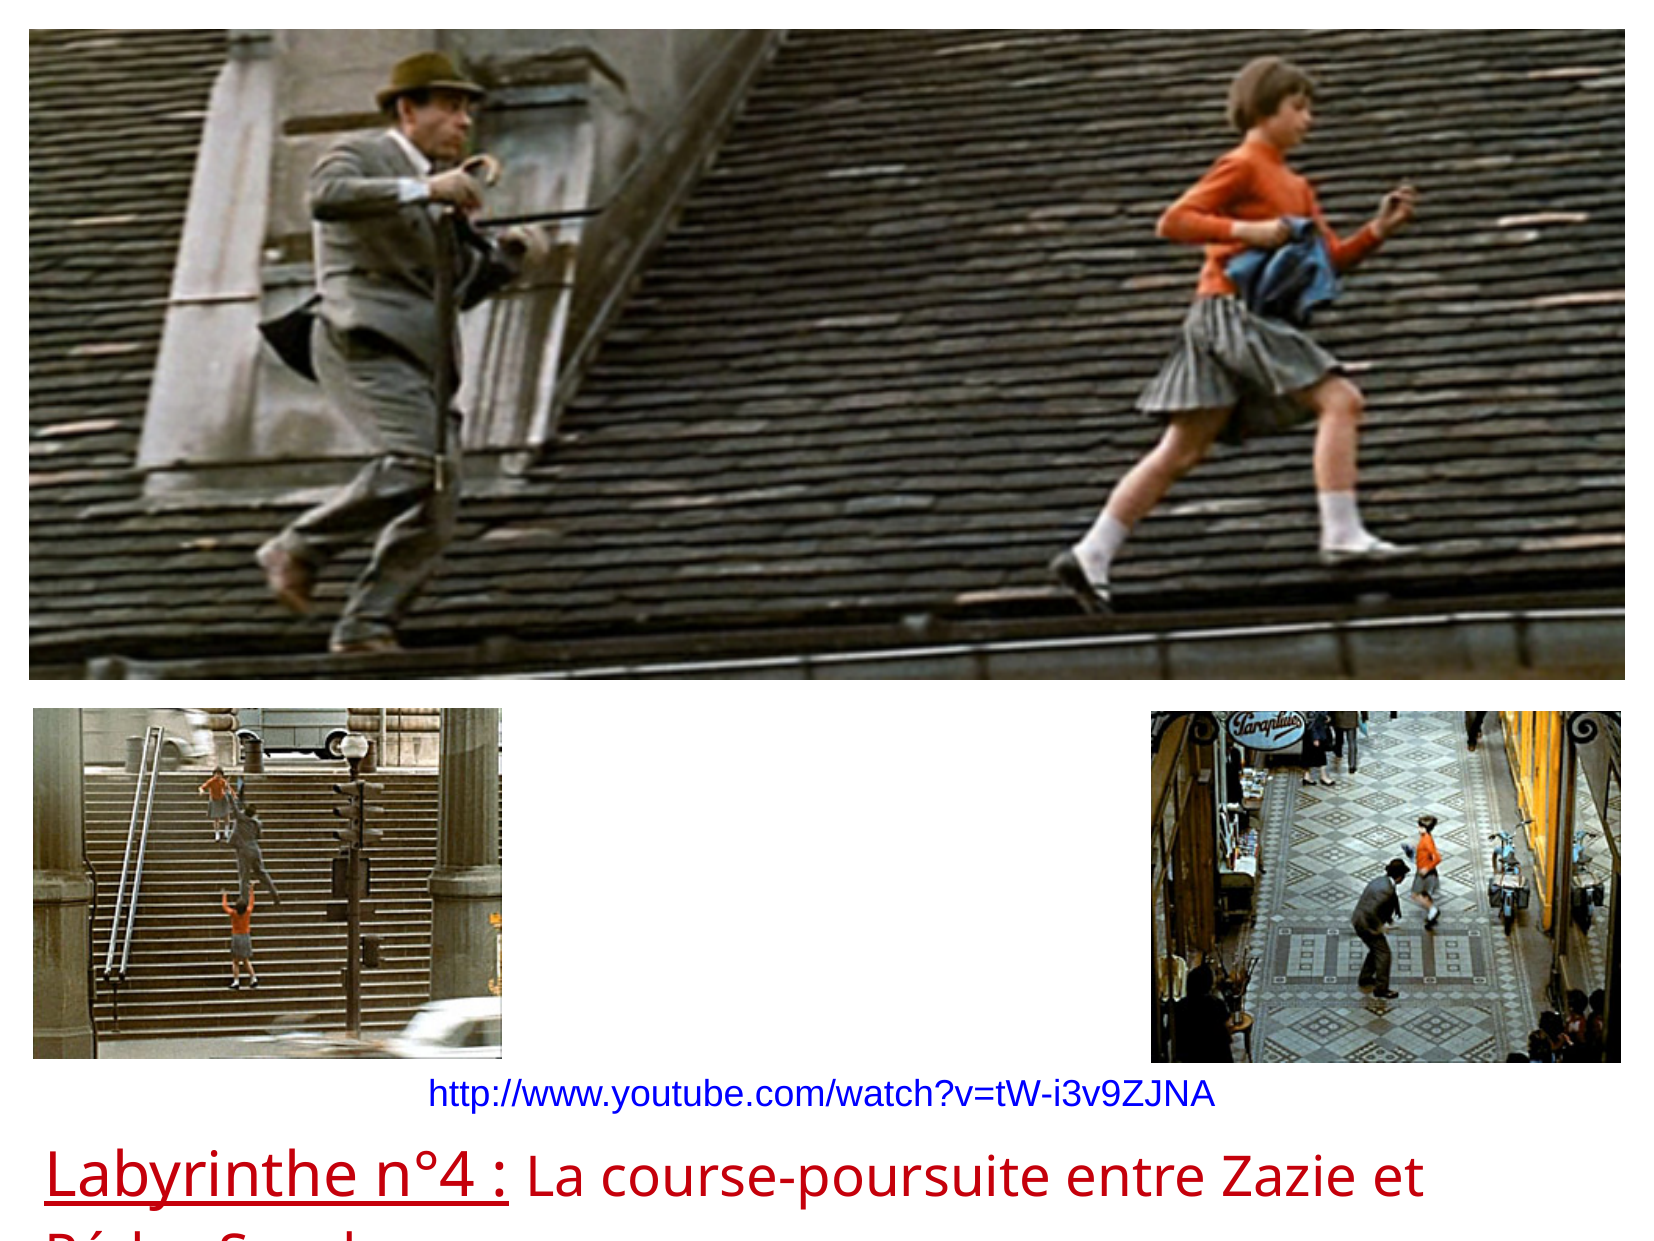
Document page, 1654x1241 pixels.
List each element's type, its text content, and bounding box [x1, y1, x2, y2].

picture [29, 29, 1625, 680]
text_box Labyrinthe n°4 : La course-poursuite entre Zazie et Pédro-Surplus [29, 1122, 1625, 1211]
text_box http://www.youtube.com/watch?v=tW-i3v9ZJNA [413, 1065, 1300, 1122]
picture [1151, 711, 1621, 1063]
picture [33, 708, 502, 1059]
